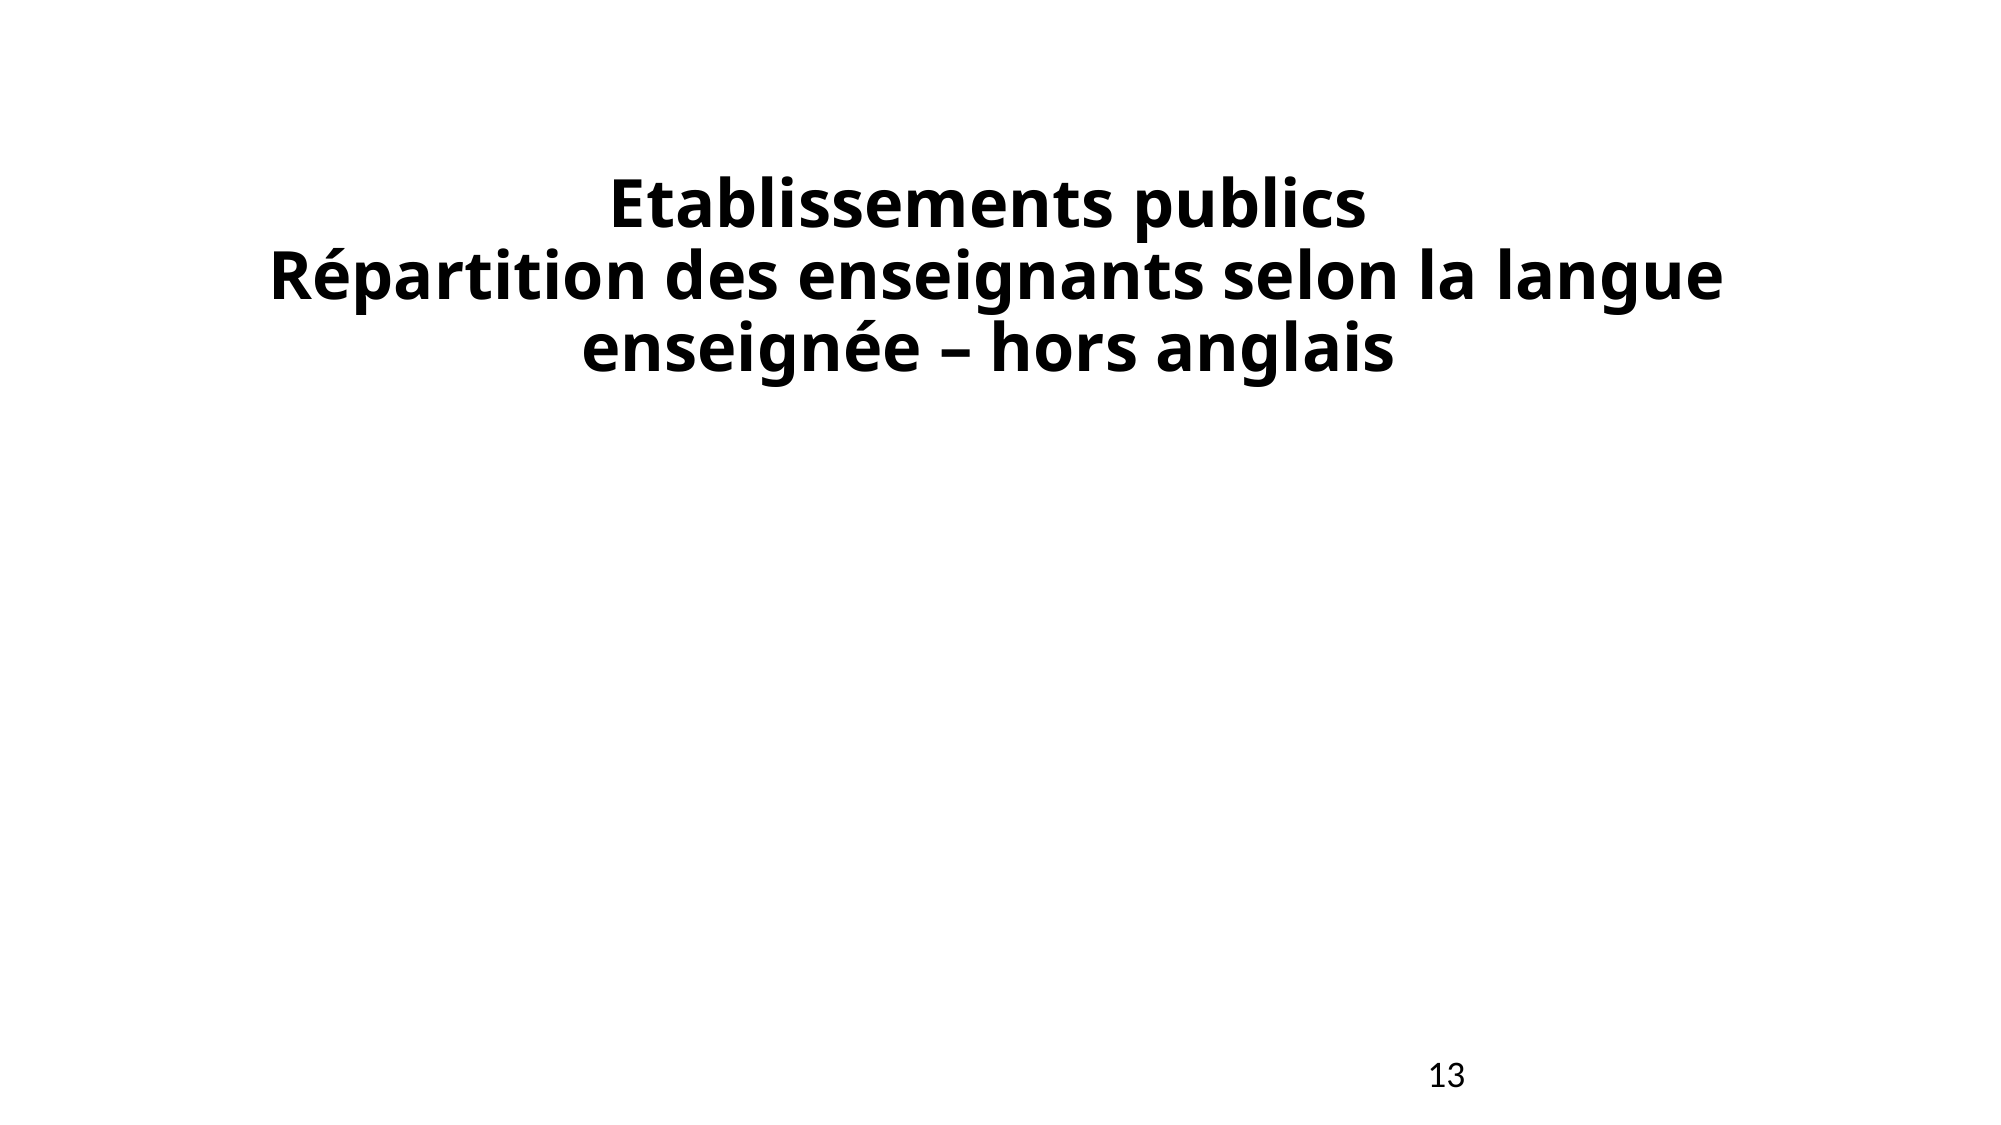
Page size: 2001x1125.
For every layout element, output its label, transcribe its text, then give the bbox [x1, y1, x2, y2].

title Etablissements publics Répartition des enseignants selon la langue enseignée – hors anglais [134, 63, 1860, 200]
chart [152, 224, 1888, 1125]
